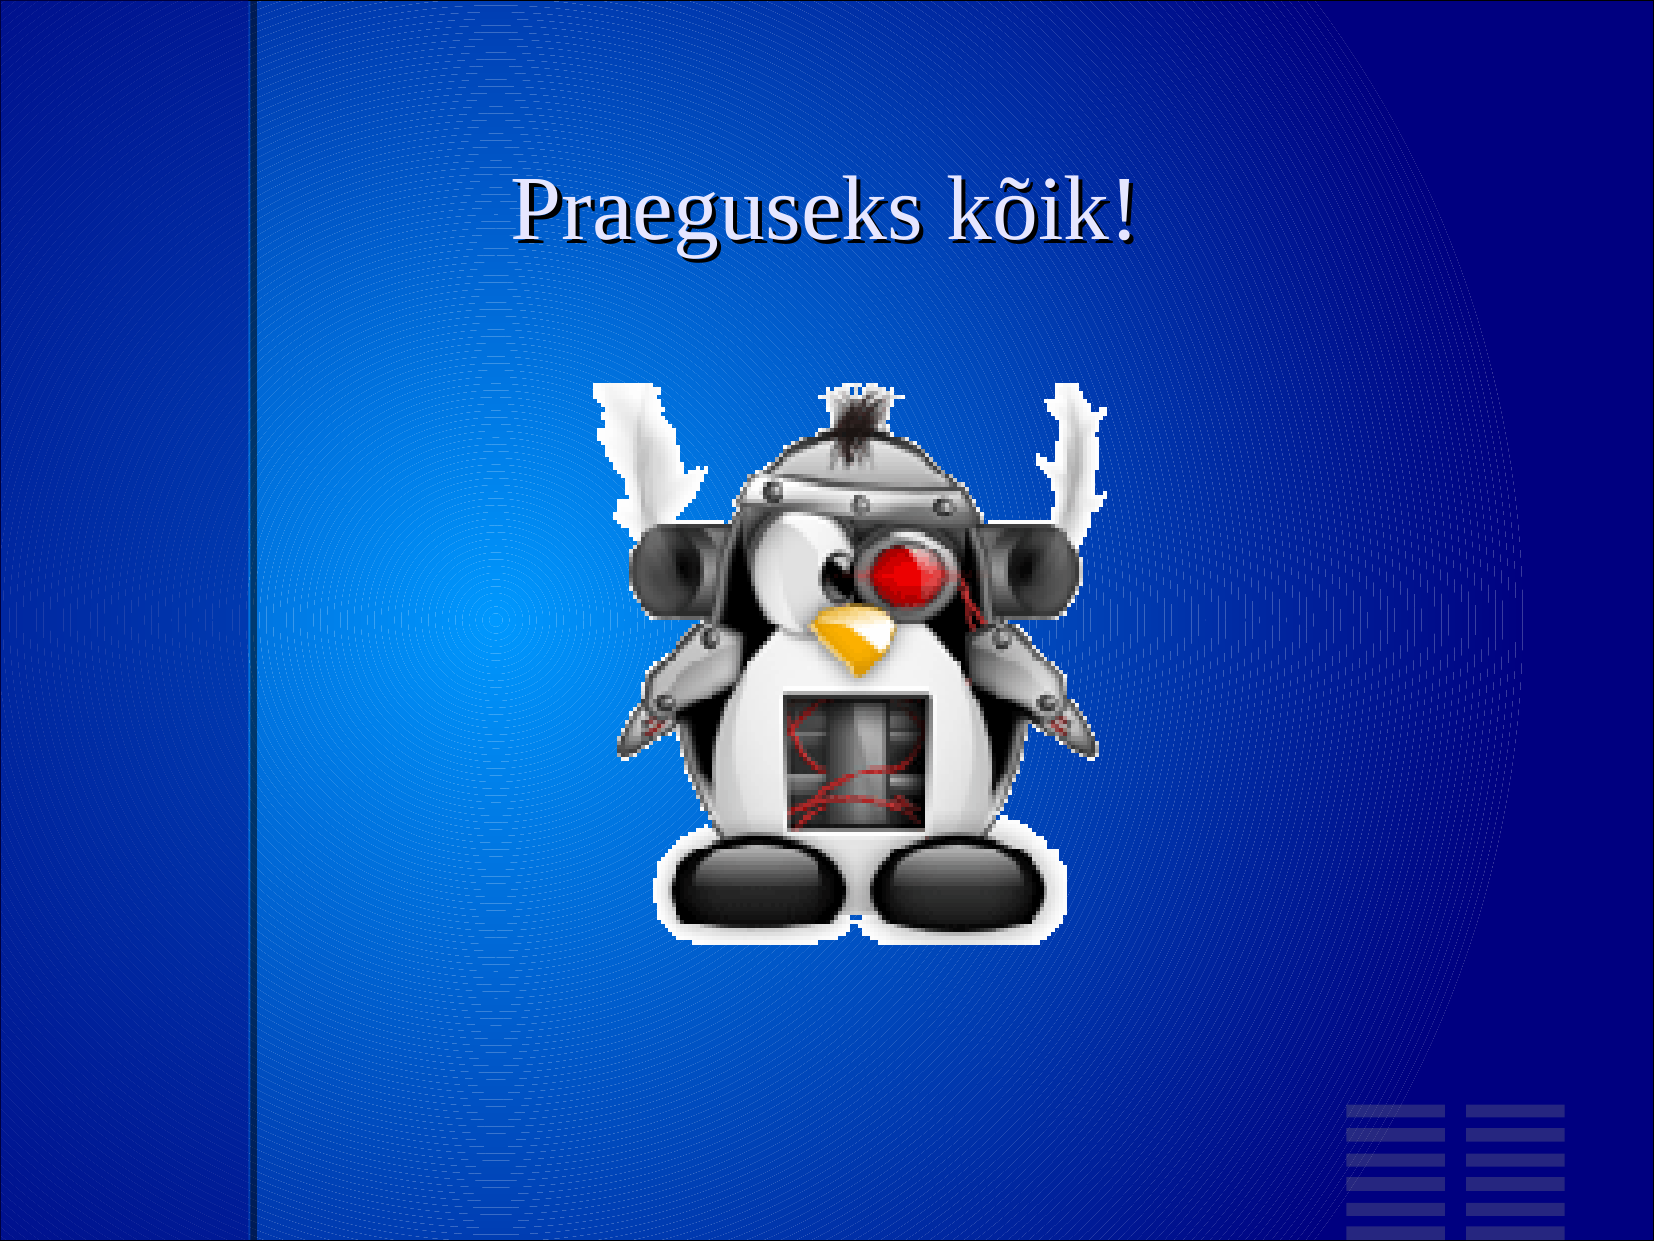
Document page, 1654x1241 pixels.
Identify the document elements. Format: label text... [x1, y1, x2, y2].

title Praeguseks kõik! [119, 104, 1533, 313]
picture [590, 383, 1123, 945]
